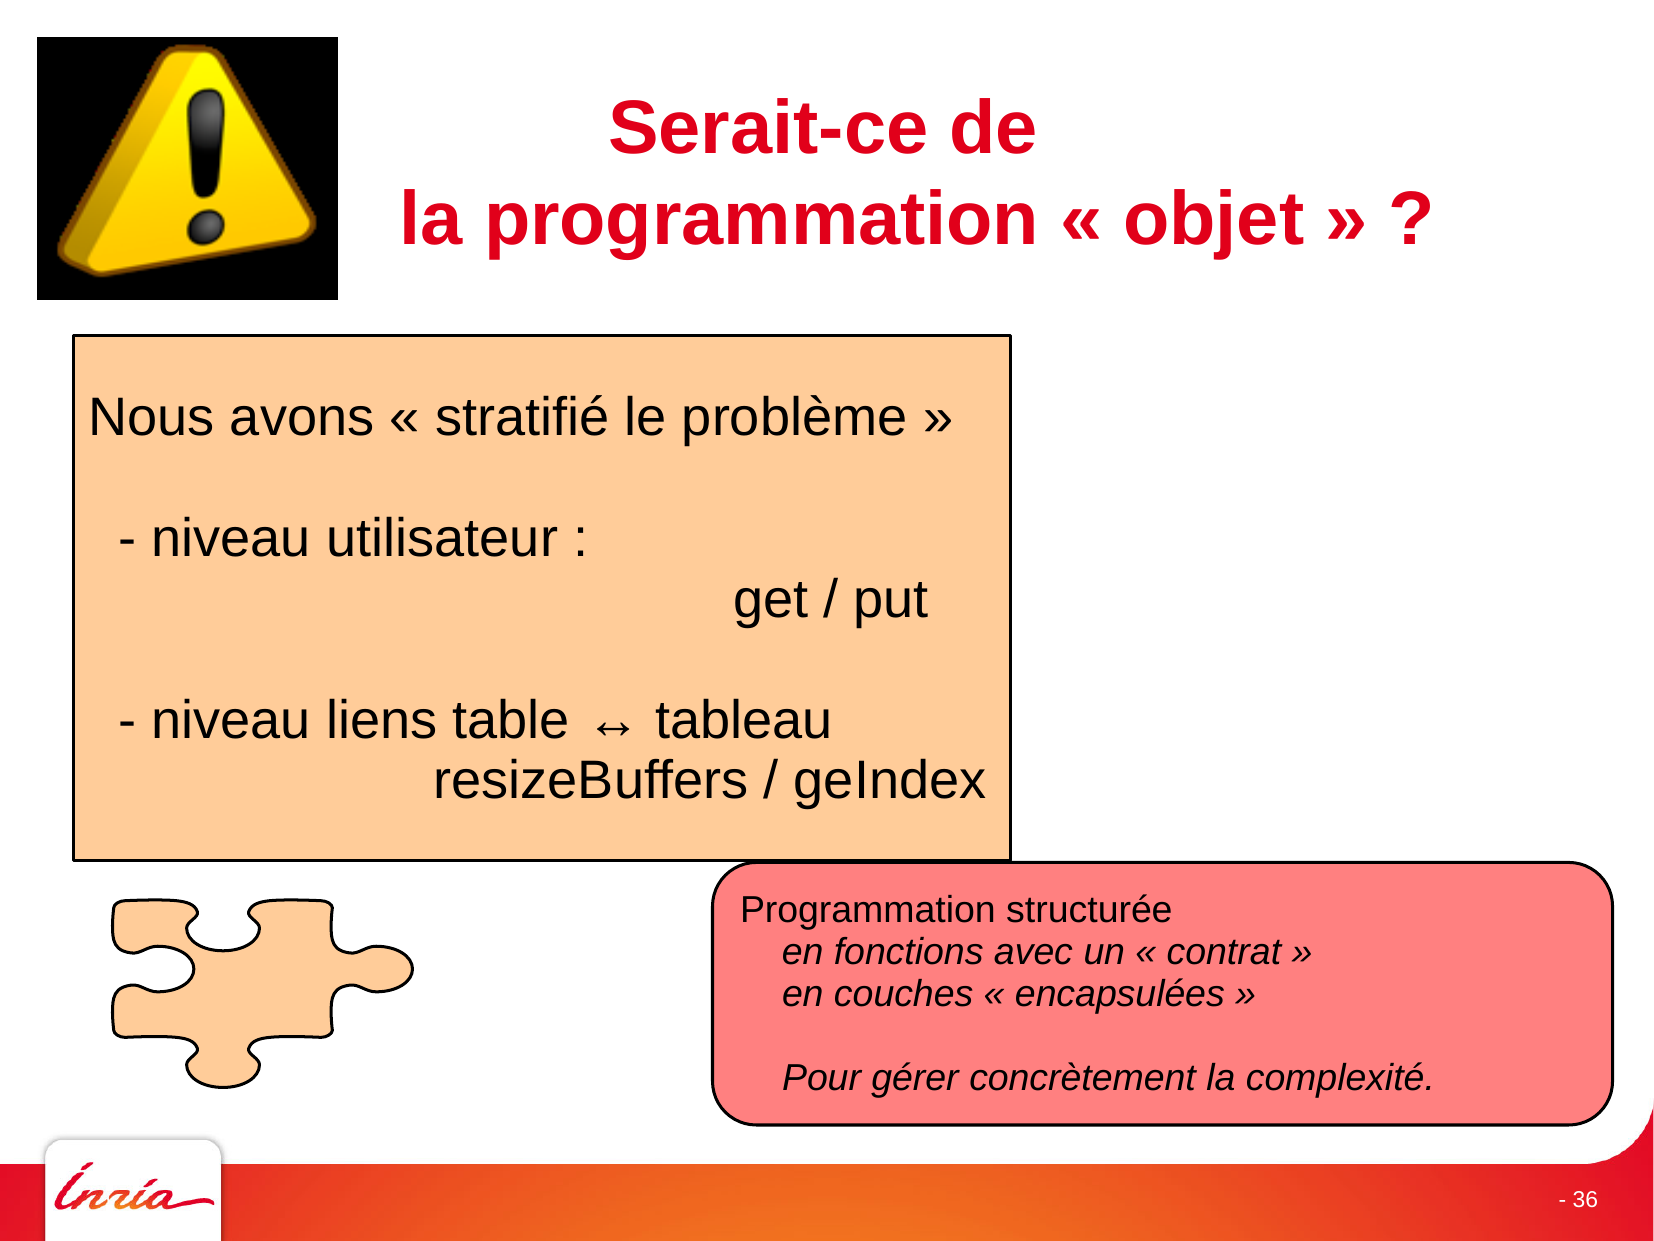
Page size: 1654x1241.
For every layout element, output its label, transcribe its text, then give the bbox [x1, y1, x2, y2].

text_box Nous avons « stratifié le problème » - niveau utilisateur : get / put - niveau liens table ↔ tableau resizeBuffers / geIndex [73, 335, 1011, 861]
slide_number - <number> [1558, 1173, 1654, 1223]
title Serait-ce de la programmation « objet » ? [338, 75, 1544, 263]
picture [0, 0, 1654, 1241]
text_box Programmation structurée en fonctions avec un « contrat » en couches « encapsulées » Pour gérer concrètement la complexité. [712, 862, 1613, 1126]
text_box [112, 899, 413, 1088]
